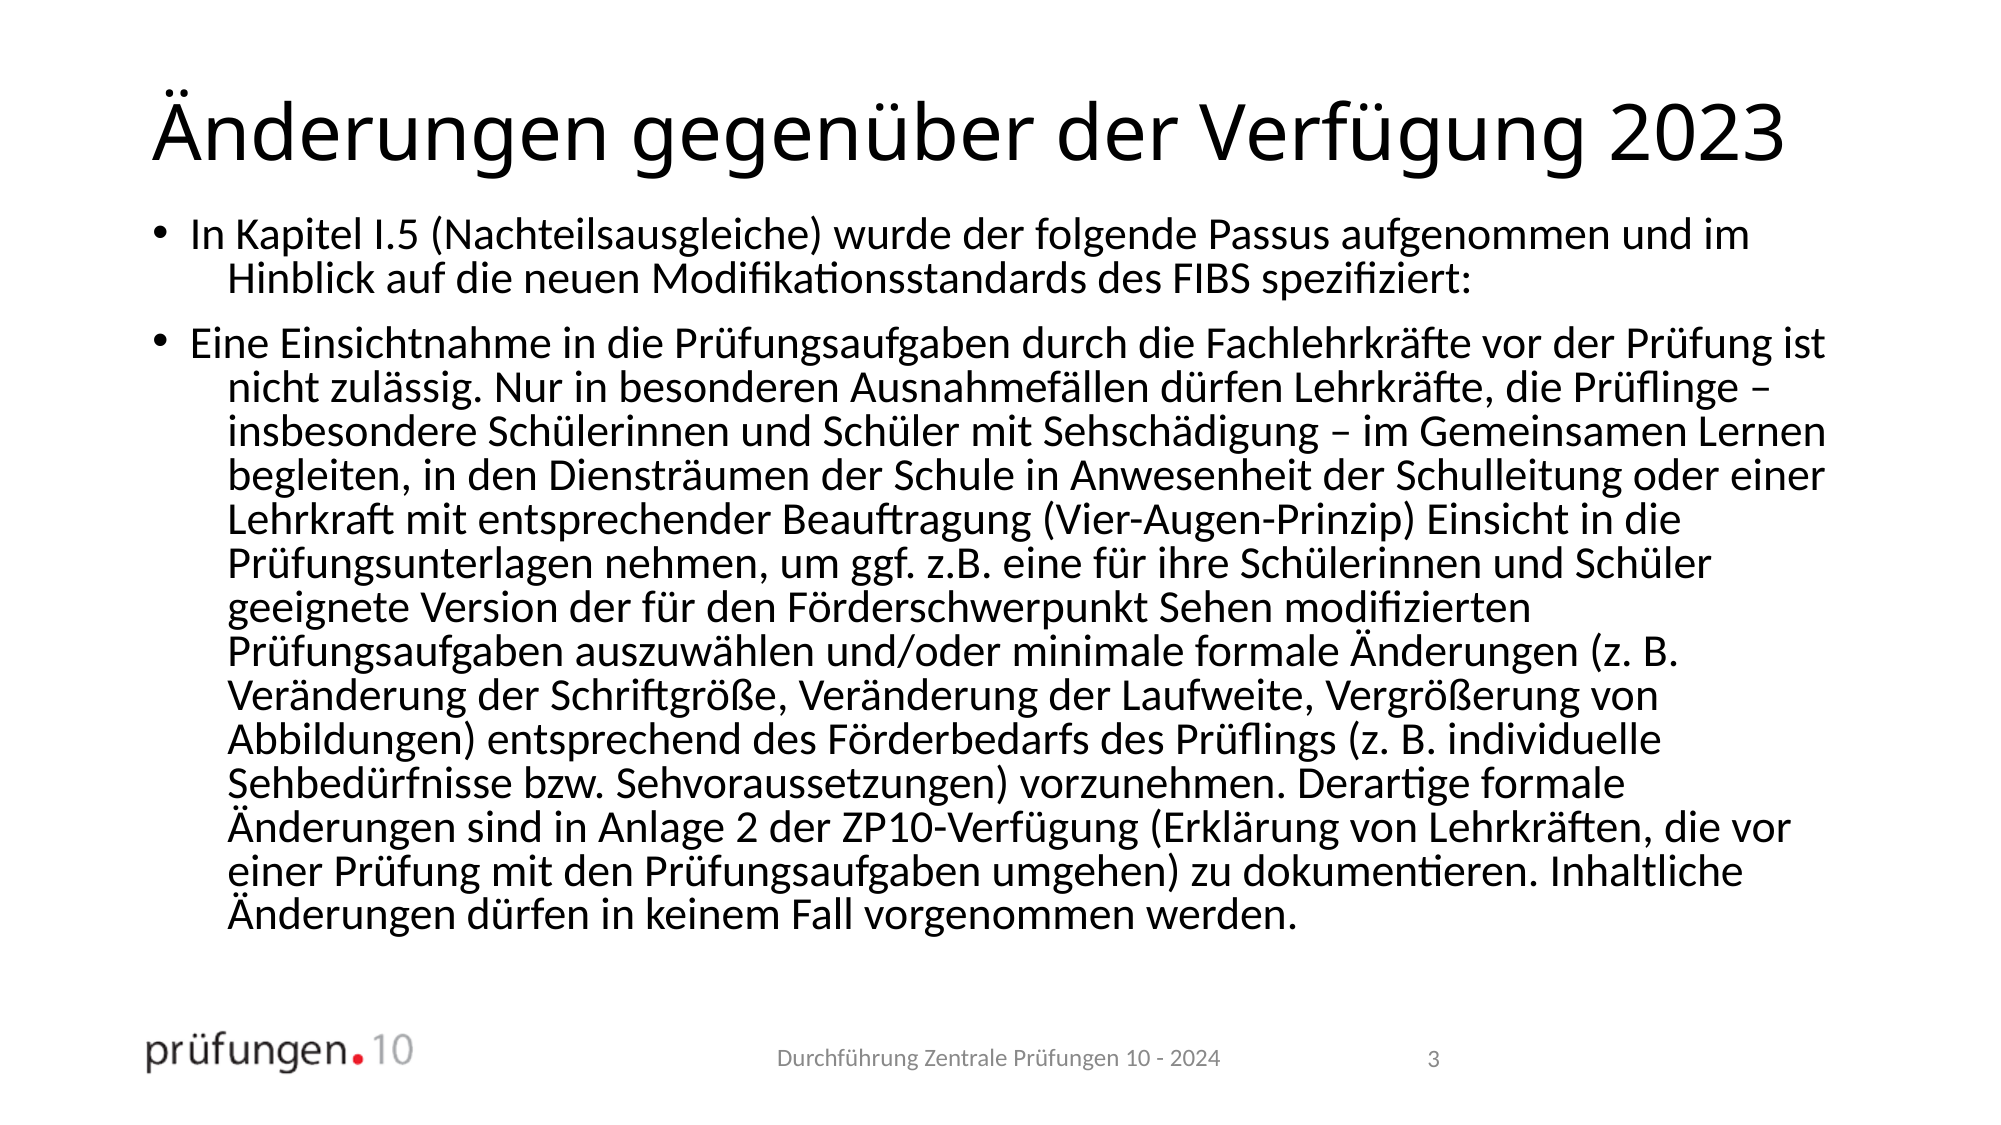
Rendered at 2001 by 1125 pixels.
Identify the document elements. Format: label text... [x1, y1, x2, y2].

text_box [1412, 1027, 1863, 1088]
list In Kapitel I.5 (Nachteilsausgleiche) wurde der folgende Passus aufgenommen und im Hinblick auf die neuen Modifikationsstandards des FIBS spezifiziert: Eine Einsichtnahme in die Prüfungsaufgaben durch die Fachlehrkräfte vor der Prüfung ist nicht zulässig. Nur in besonderen Ausnahmefällen dürfen Lehrkräfte, die Prüflinge – insbesondere Schülerinnen und Schüler mit Sehschädigung – im Gemeinsamen Lernen begleiten, in den Diensträumen der Schule in Anwesenheit der Schulleitung oder einer Lehrkraft mit entsprechender Beauftragung (Vier-Augen-Prinzip) Einsicht in die Prüfungsunterlagen nehmen, um ggf. z.B. eine für ihre Schülerinnen und Schüler geeignete Version der für den Förderschwerpunkt Sehen modifizierten Prüfungsaufgaben auszuwählen und/oder minimale formale Änderungen (z. B. Veränderung der Schriftgröße, Veränderung der Laufweite, Vergrößerung von Abbildungen) entsprechend des Förderbedarfs des Prüflings (z. B. individuelle Sehbedürfnisse bzw. Sehvoraussetzungen) vorzunehmen. Derartige formale Änderungen sind in Anlage 2 der ZP10-Verfügung (Erklärung von Lehrkräften, die vor einer Prüfung mit den Prüfungsaufgaben umgehen) zu dokumentieren. Inhaltliche Änderungen dürfen in keinem Fall vorgenommen werden. [137, 207, 1863, 1014]
title Änderungen gegenüber der Verfügung 2023 [137, 77, 1863, 193]
